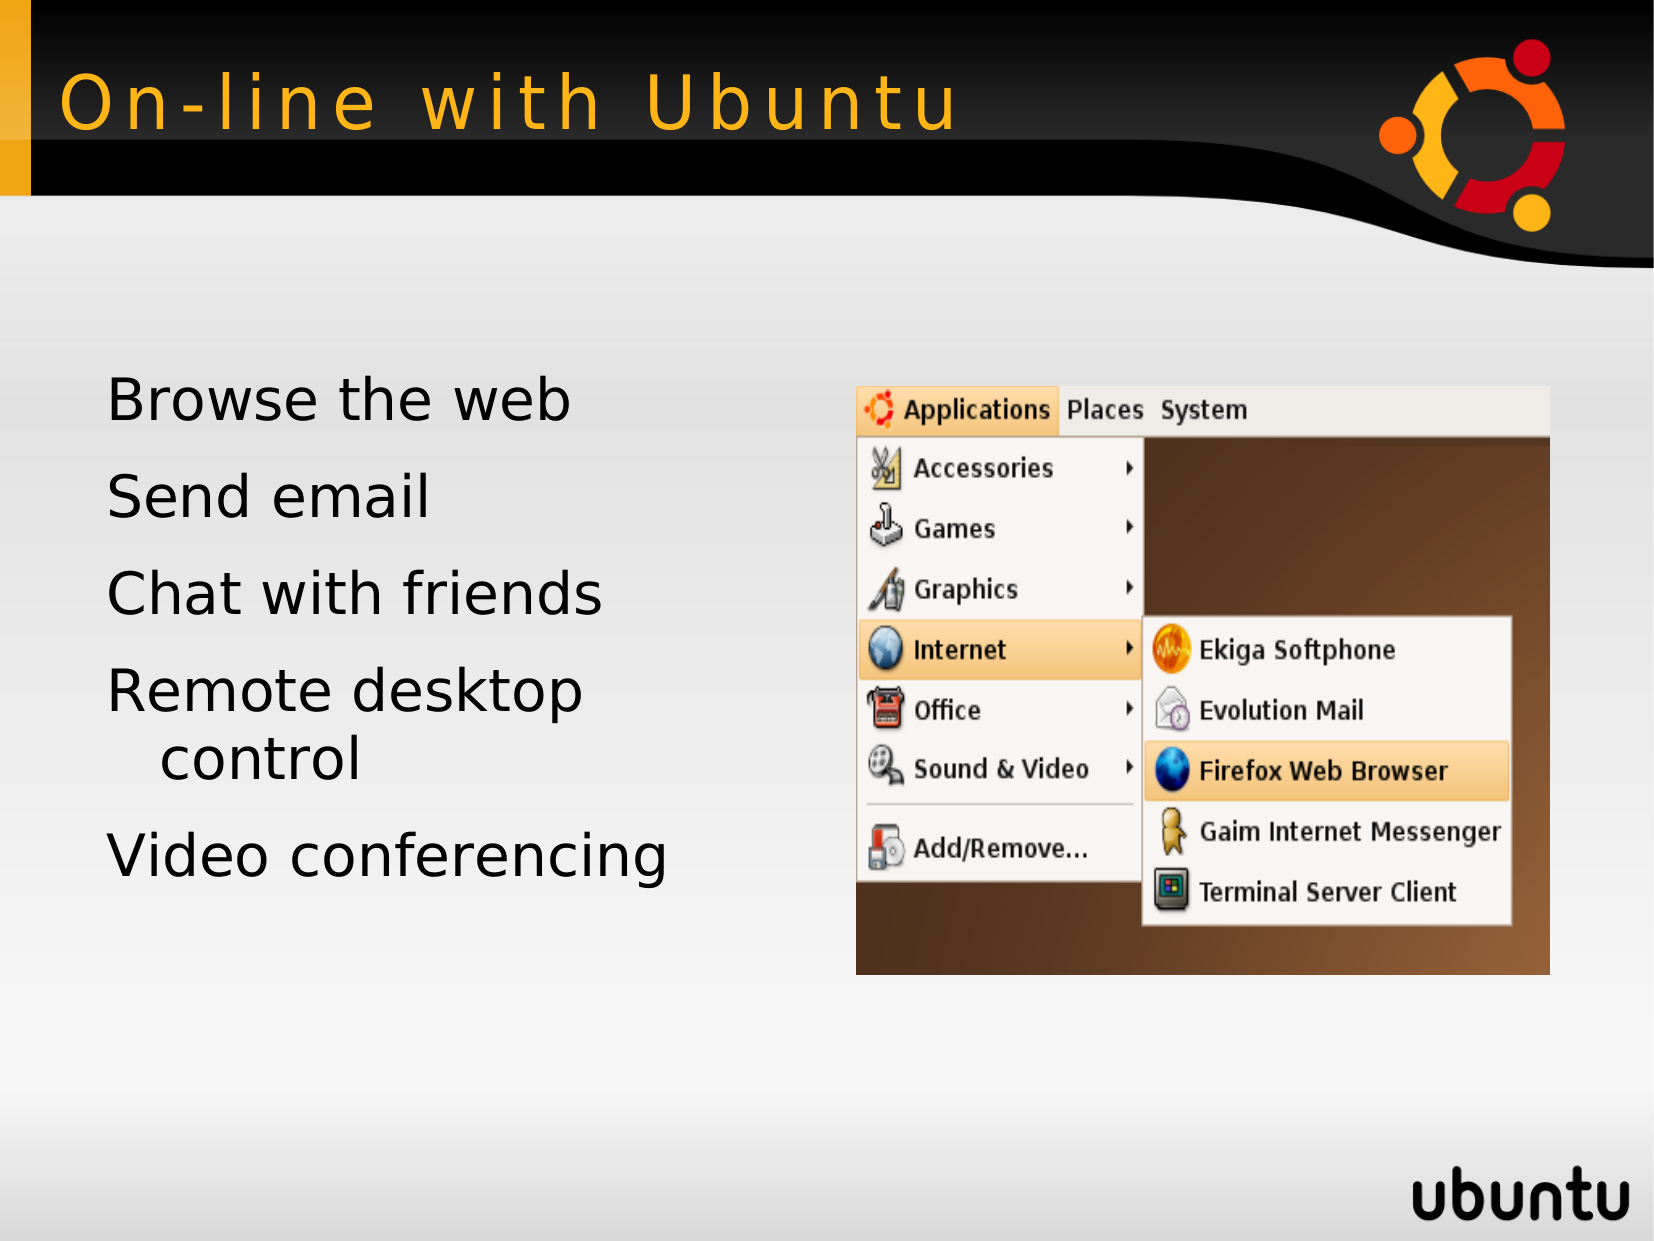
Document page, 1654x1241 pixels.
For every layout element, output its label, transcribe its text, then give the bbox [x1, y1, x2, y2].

title On-line with Ubuntu [59, 29, 1270, 178]
list Browse the web Send email Chat with friends Remote desktop control Video conferencing [88, 366, 739, 1105]
picture [0, 0, 1654, 1241]
